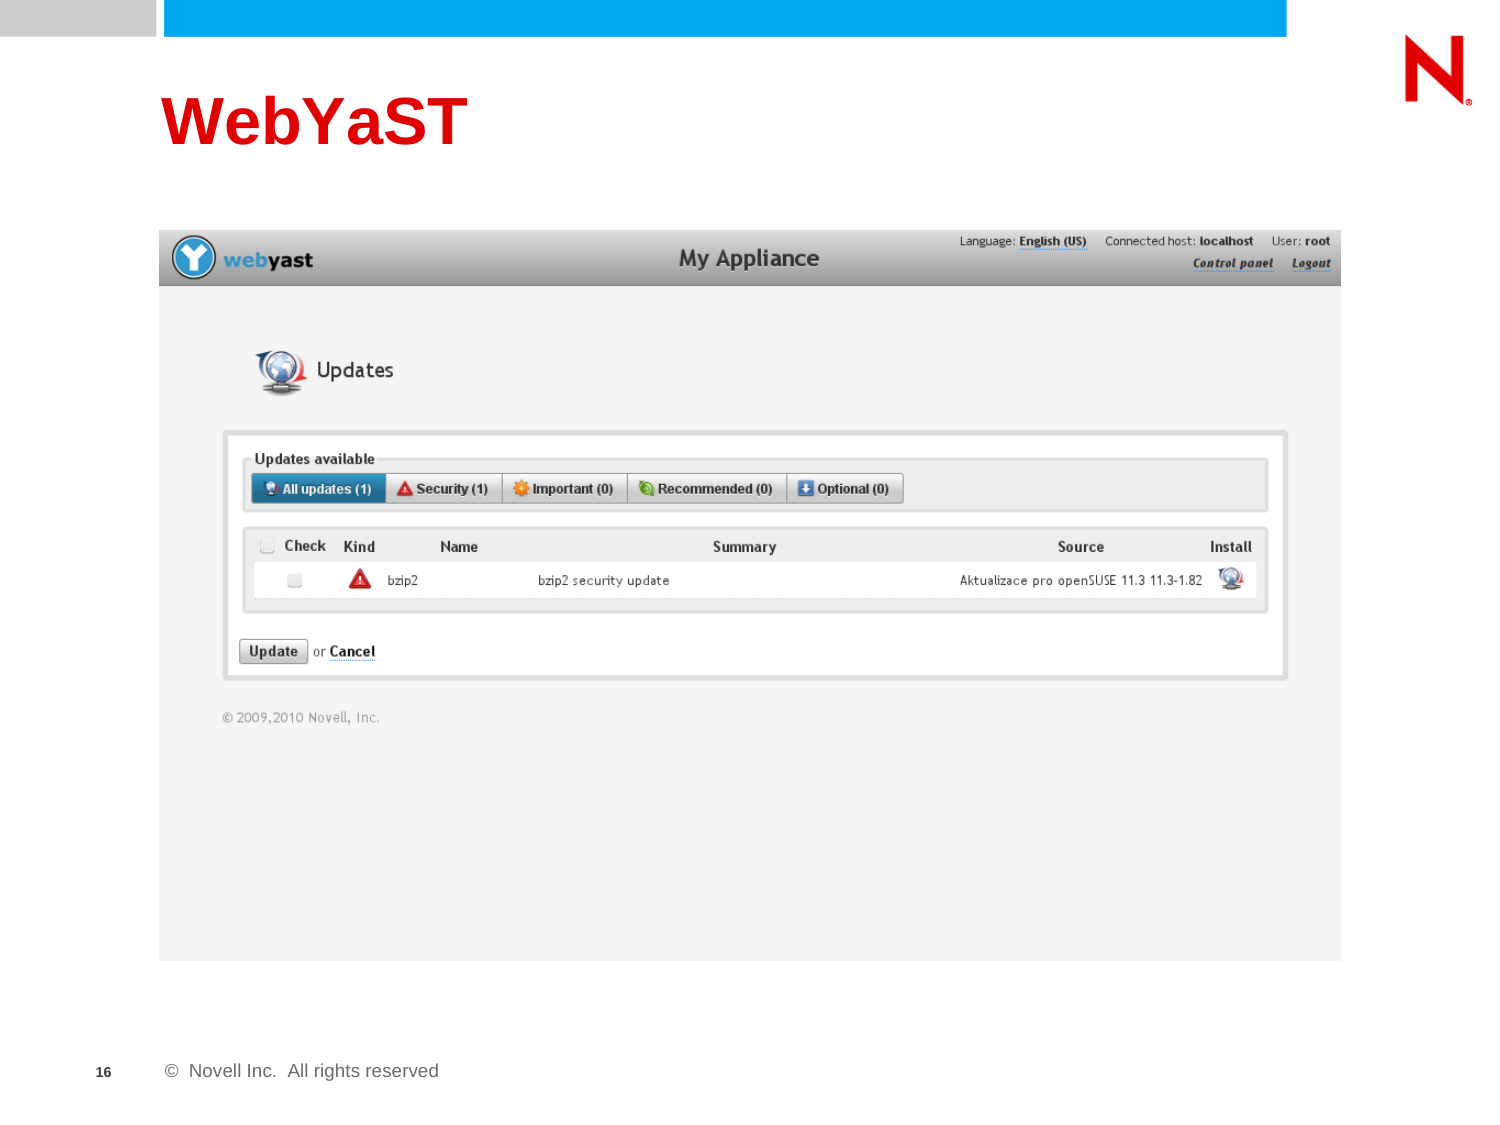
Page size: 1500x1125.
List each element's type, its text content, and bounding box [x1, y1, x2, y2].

picture [1403, 32, 1473, 107]
picture [159, 230, 1341, 961]
title WebYaST [161, 41, 1383, 205]
